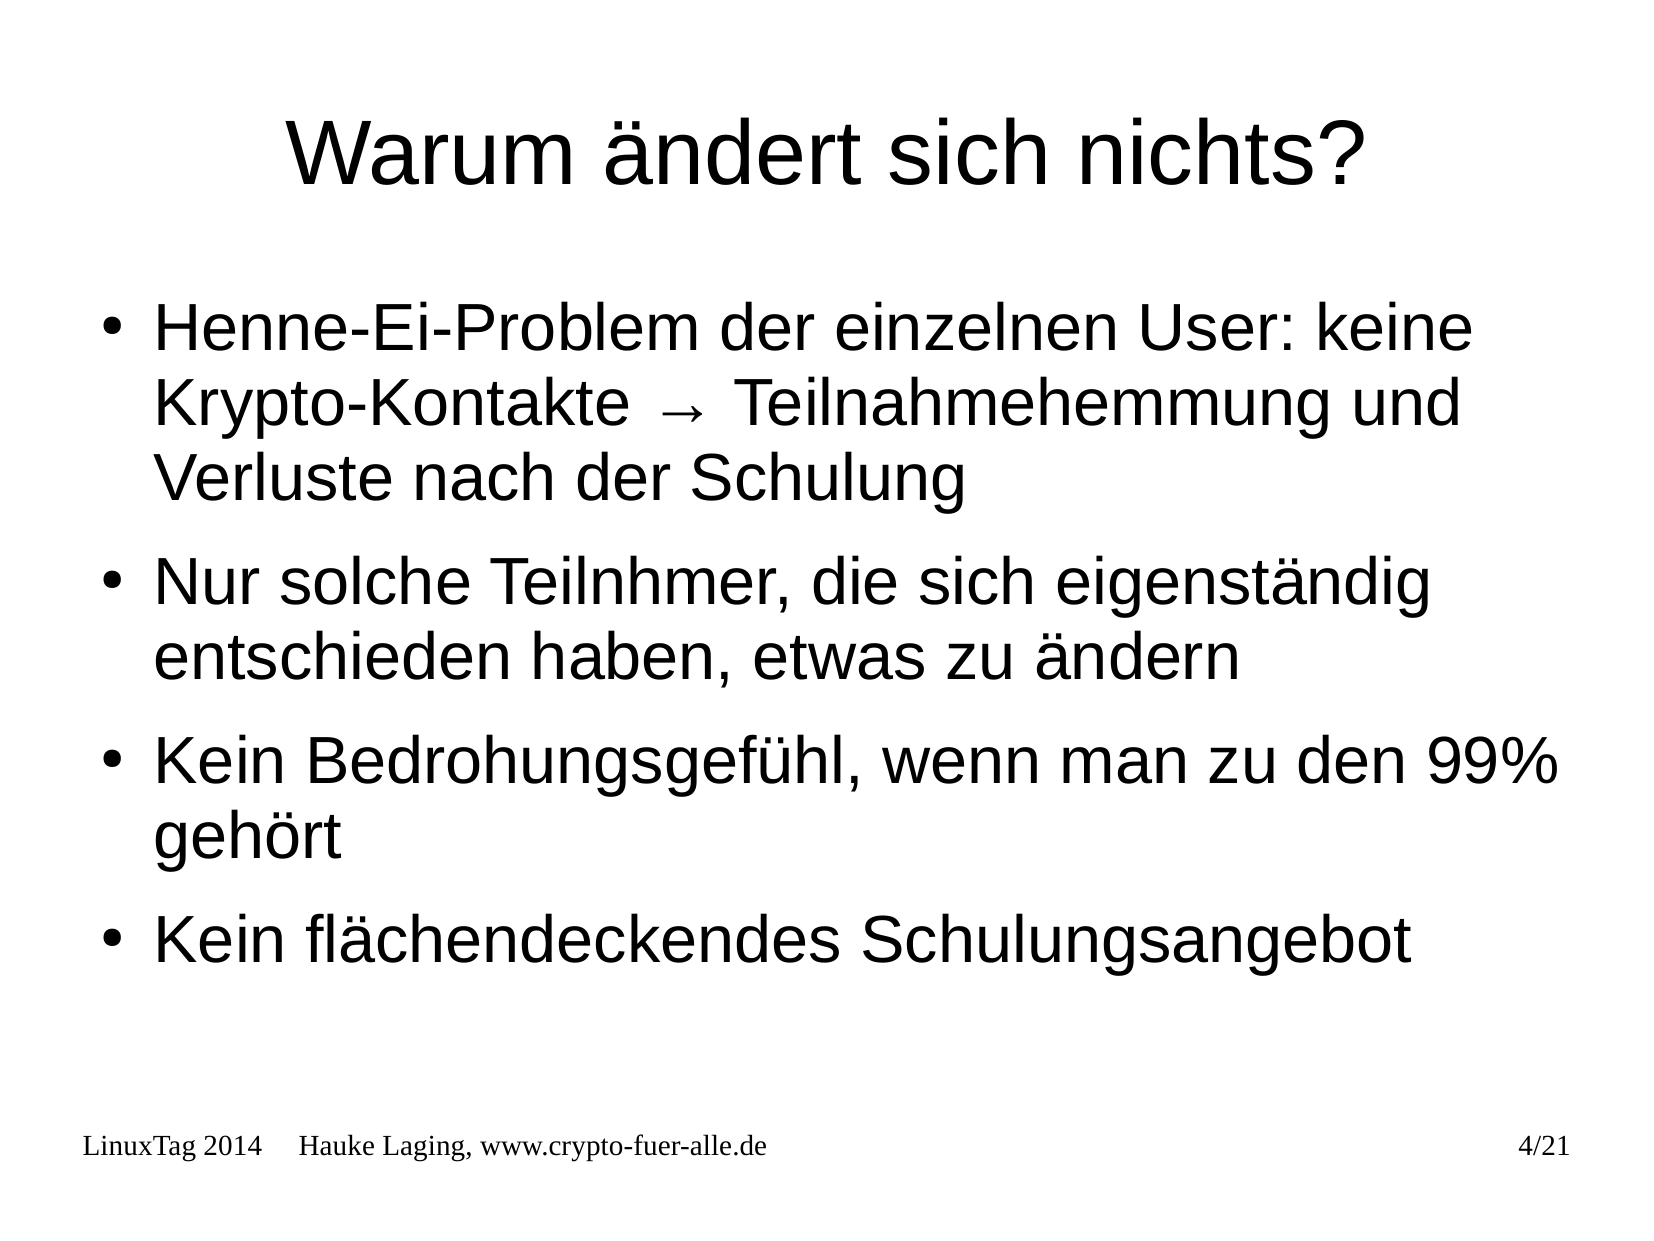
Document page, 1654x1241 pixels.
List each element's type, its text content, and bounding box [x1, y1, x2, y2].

list Henne-Ei-Problem der einzelnen User: keine Krypto-Kontakte → Teilnahmehemmung und Verluste nach der Schulung Nur solche Teilnhmer, die sich eigenständig entschieden haben, etwas zu ändern Kein Bedrohungsgefühl, wenn man zu den 99% gehört Kein flächendeckendes Schulungsangebot [82, 290, 1571, 1010]
title Warum ändert sich nichts? [82, 49, 1571, 257]
